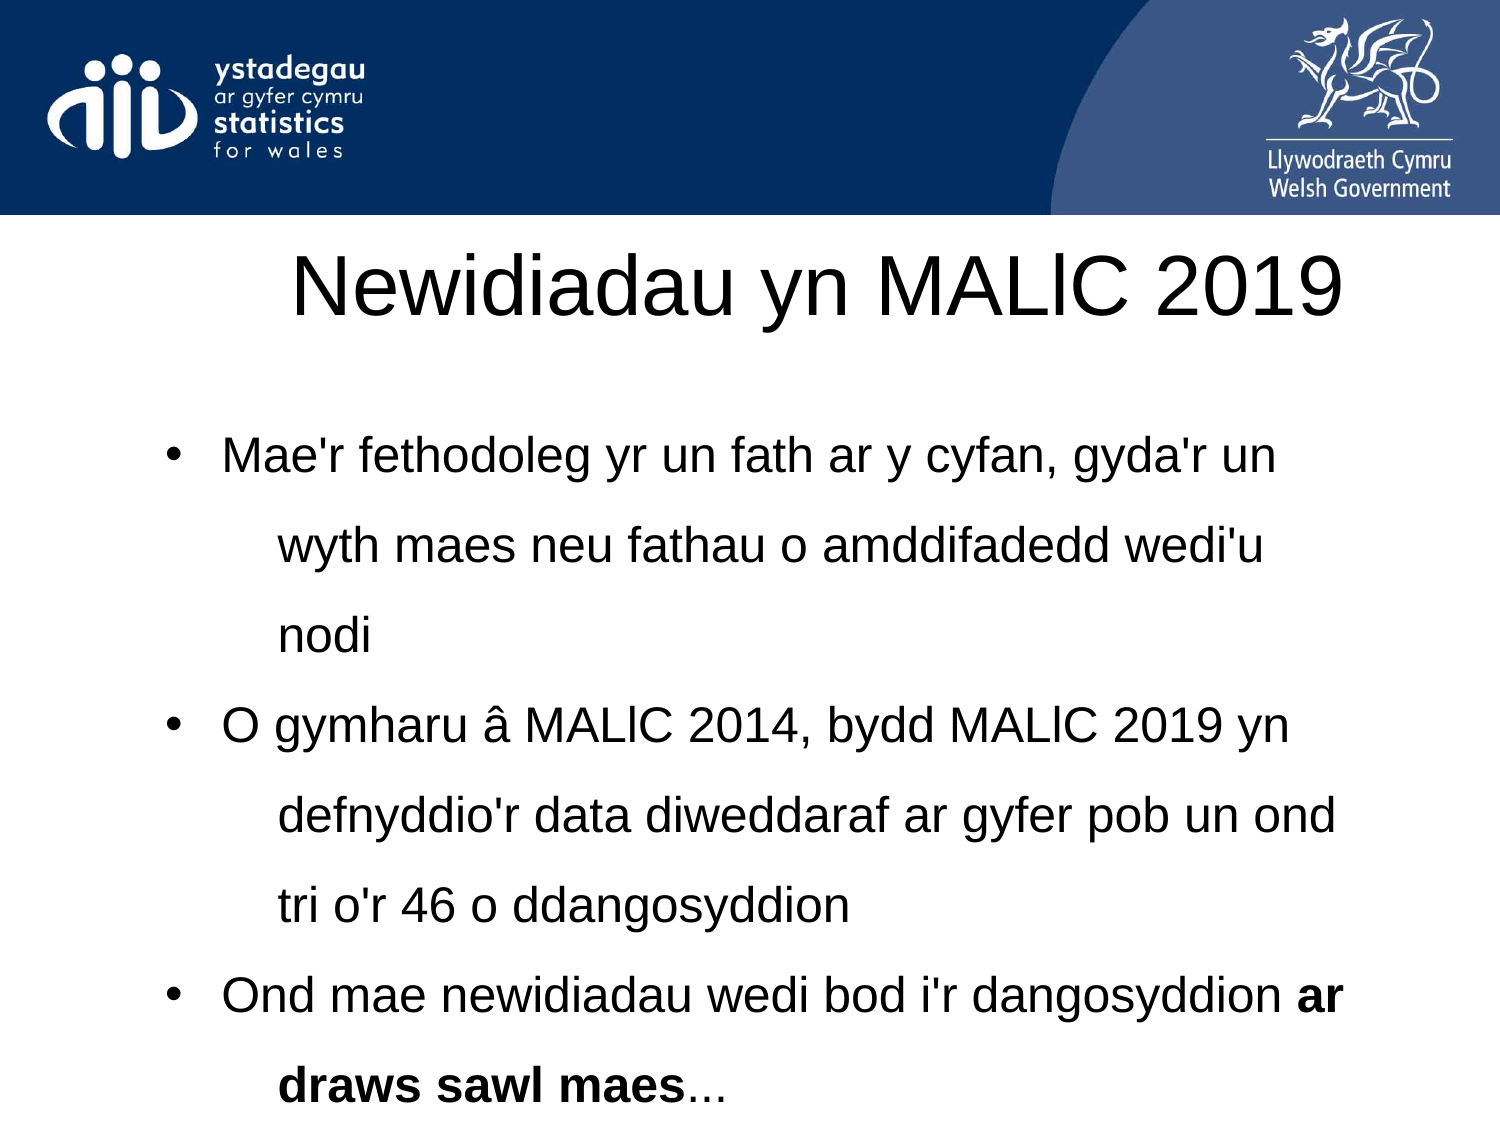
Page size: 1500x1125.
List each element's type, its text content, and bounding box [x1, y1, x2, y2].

picture [0, 0, 1500, 215]
text_box Mae'r fethodoleg yr un fath ar y cyfan, gyda'r un wyth maes neu fathau o amddifadedd wedi'u nodi O gymharu â MALlC 2014, bydd MALlC 2019 yn defnyddio'r data diweddaraf ar gyfer pob un ond tri o'r 46 o ddangosyddion Ond mae newidiadau wedi bod i'r dangosyddion ar draws sawl maes... [0, 385, 1376, 1120]
title Newidiadau yn MALlC 2019 [259, 215, 1377, 376]
